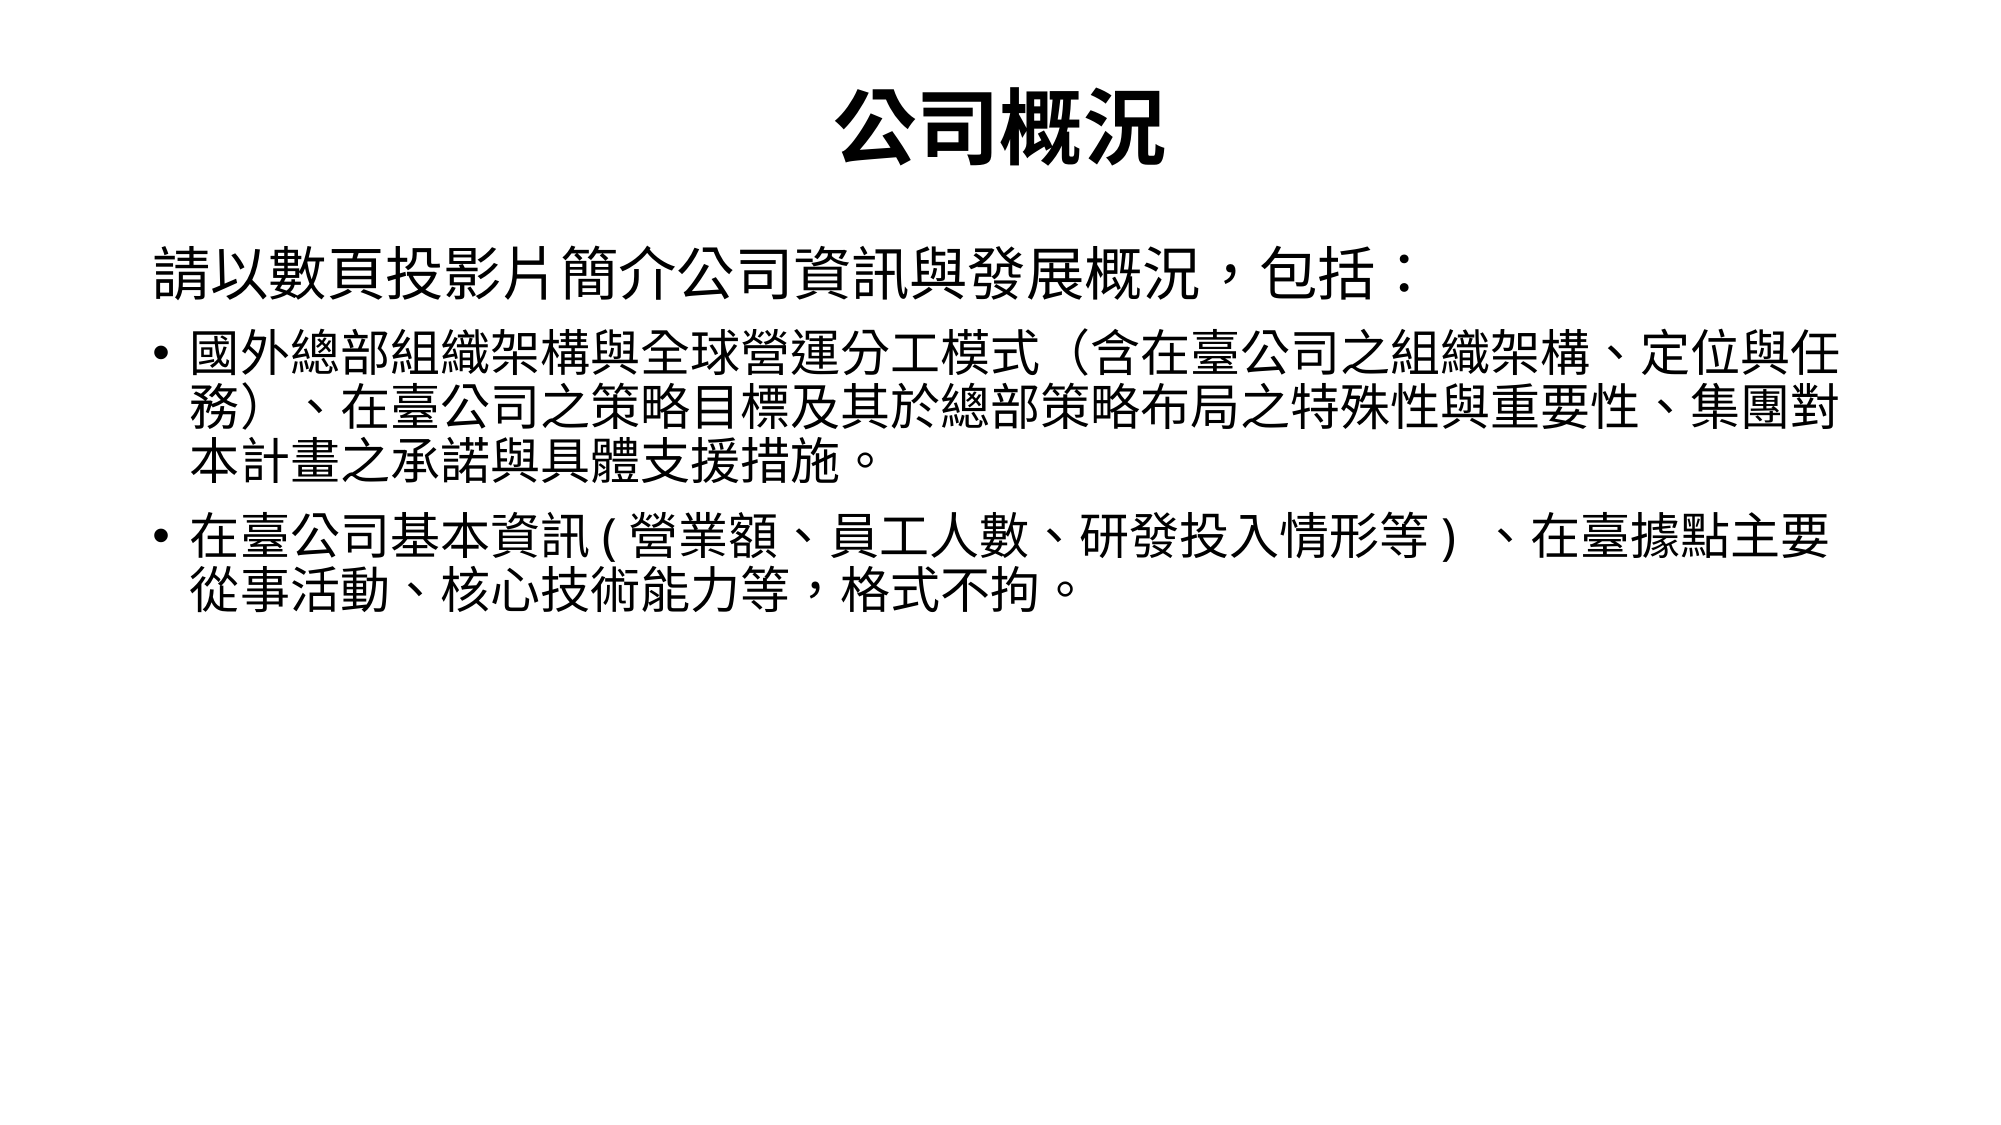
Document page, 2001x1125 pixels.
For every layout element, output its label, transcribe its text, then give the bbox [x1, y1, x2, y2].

list 請以數頁投影片簡介公司資訊與發展概況，包括： 國外總部組織架構與全球營運分工模式（含在臺公司之組織架構、定位與任務）、在臺公司之策略目標及其於總部策略布局之特殊性與重要性、集團對本計畫之承諾與具體支援措施。 在臺公司基本資訊(營業額、員工人數、研發投入情形等) 、在臺據點主要從事活動、核心技術能力等，格式不拘。 [137, 237, 1863, 1014]
title 公司概況 [137, 59, 1863, 205]
